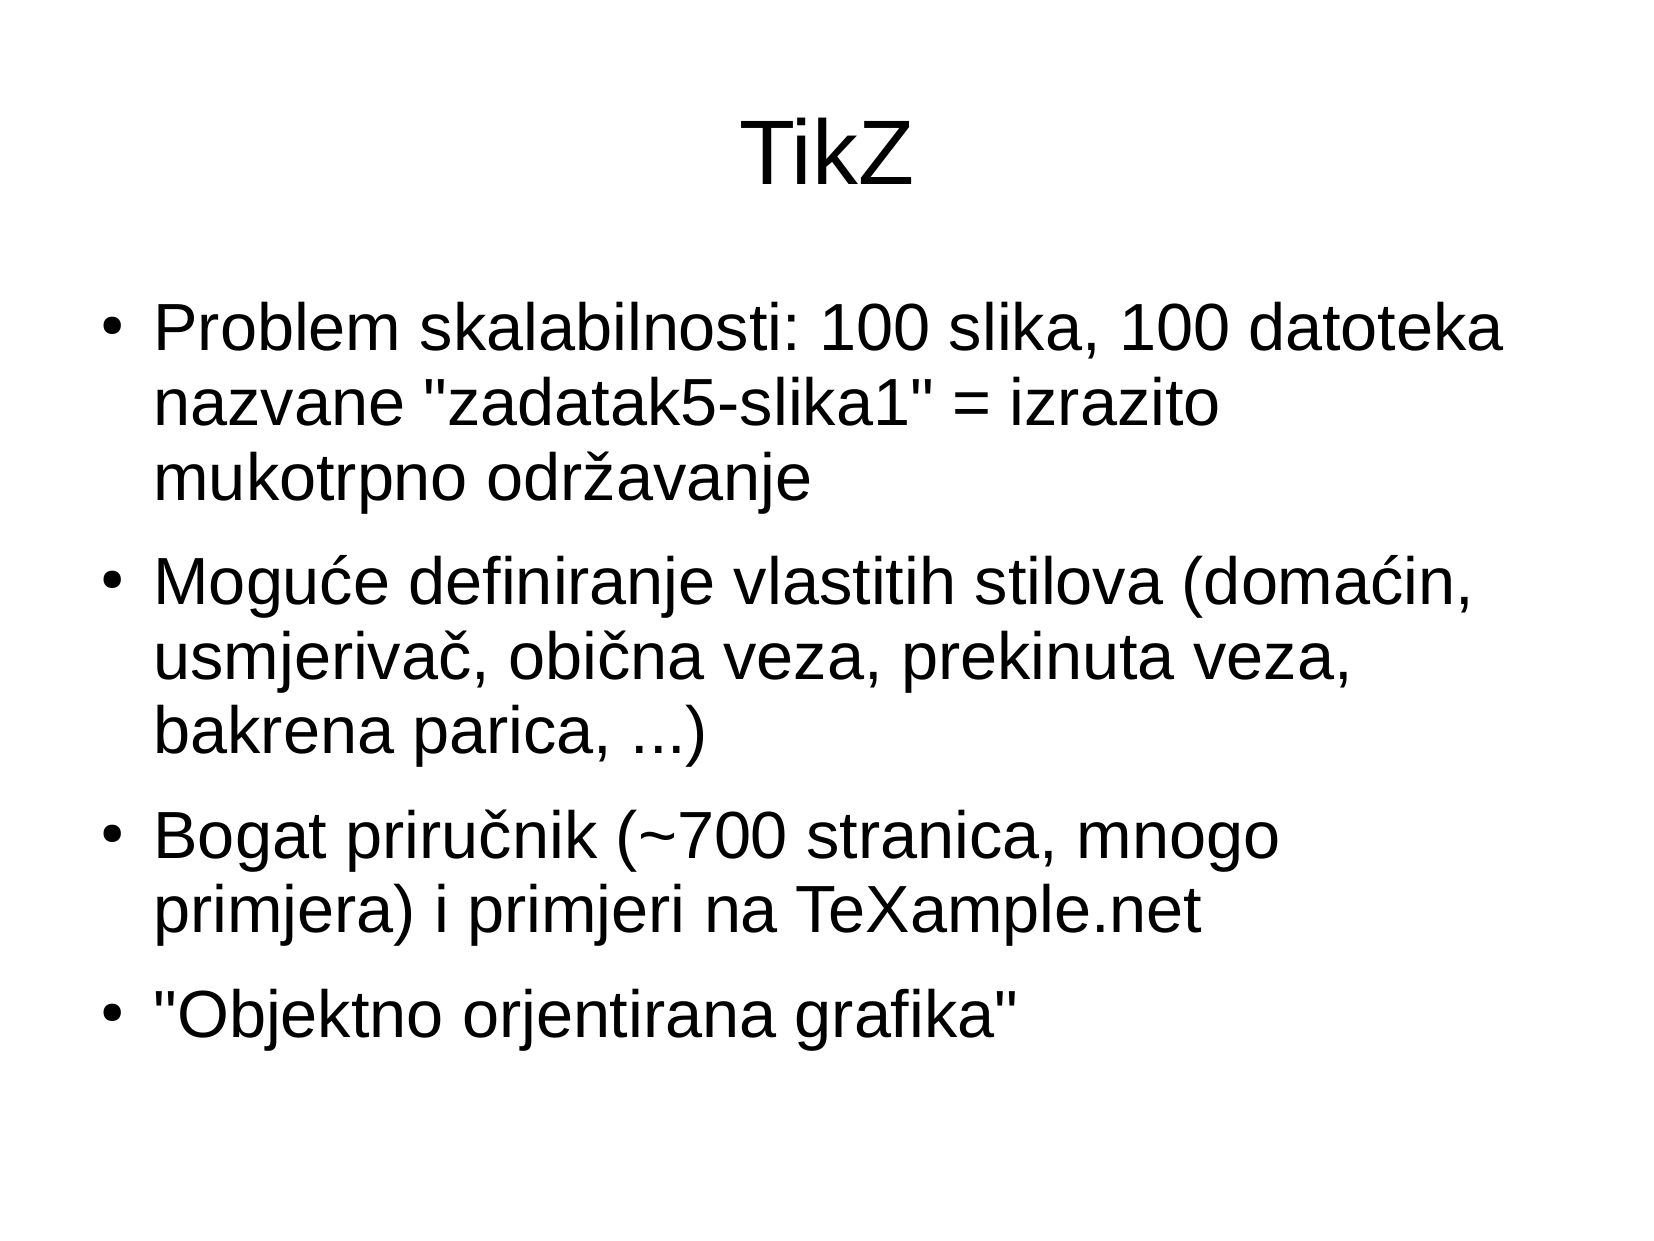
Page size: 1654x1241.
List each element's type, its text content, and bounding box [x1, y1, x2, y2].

title TikZ [82, 49, 1571, 257]
list Problem skalabilnosti: 100 slika, 100 datoteka nazvane "zadatak5-slika1" = izrazito mukotrpno održavanje Moguće definiranje vlastitih stilova (domaćin, usmjerivač, obična veza, prekinuta veza, bakrena parica, ...) Bogat priručnik (~700 stranica, mnogo primjera) i primjeri na TeXample.net "Objektno orjentirana grafika" [82, 290, 1538, 1170]
